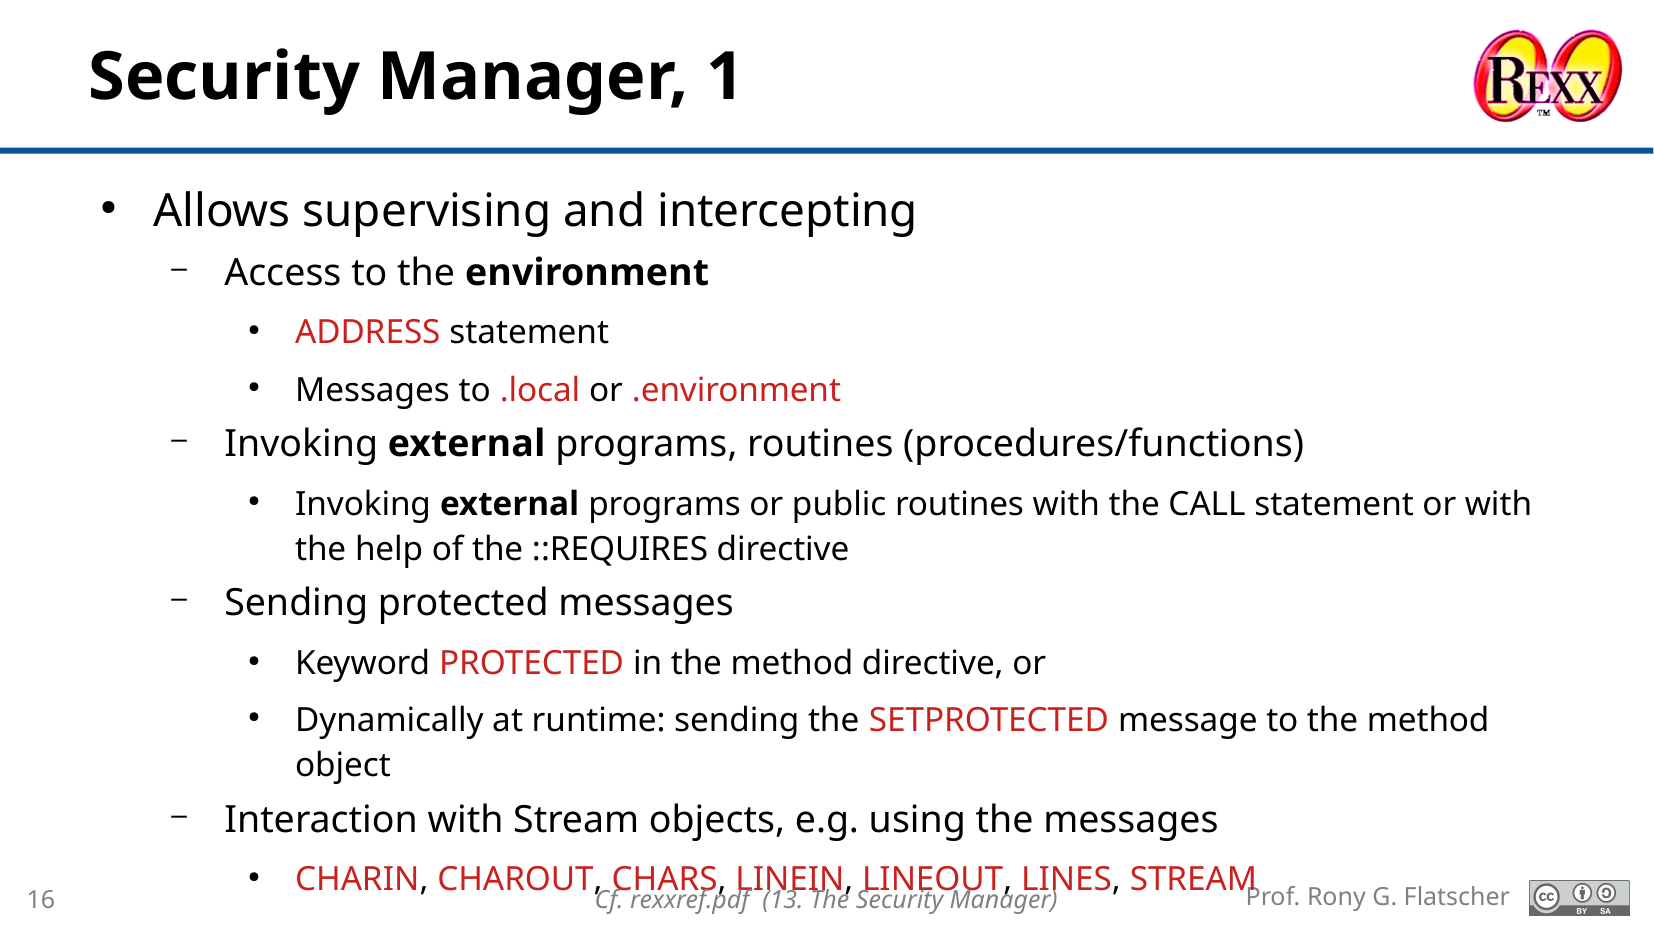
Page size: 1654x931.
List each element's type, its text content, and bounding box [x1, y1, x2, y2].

list Allows supervising and intercepting Access to the environment ADDRESS statement Messages to .local or .environment Invoking external programs, routines (procedures/functions) Invoking external programs or public routines with the CALL statement or with the help of the ::REQUIRES directive Sending protected messages Keyword PROTECTED in the method directive, or Dynamically at runtime: sending the SETPROTECTED message to the method object Interaction with Stream objects, e.g. using the messages CHARIN, CHAROUT, CHARS, LINEIN, LINEOUT, LINES, STREAM [82, 177, 1571, 857]
text_box Cf. rexxref.pdf (13. The Security Manager) [0, 874, 1654, 922]
title Security Manager, 1 [29, 0, 1654, 148]
